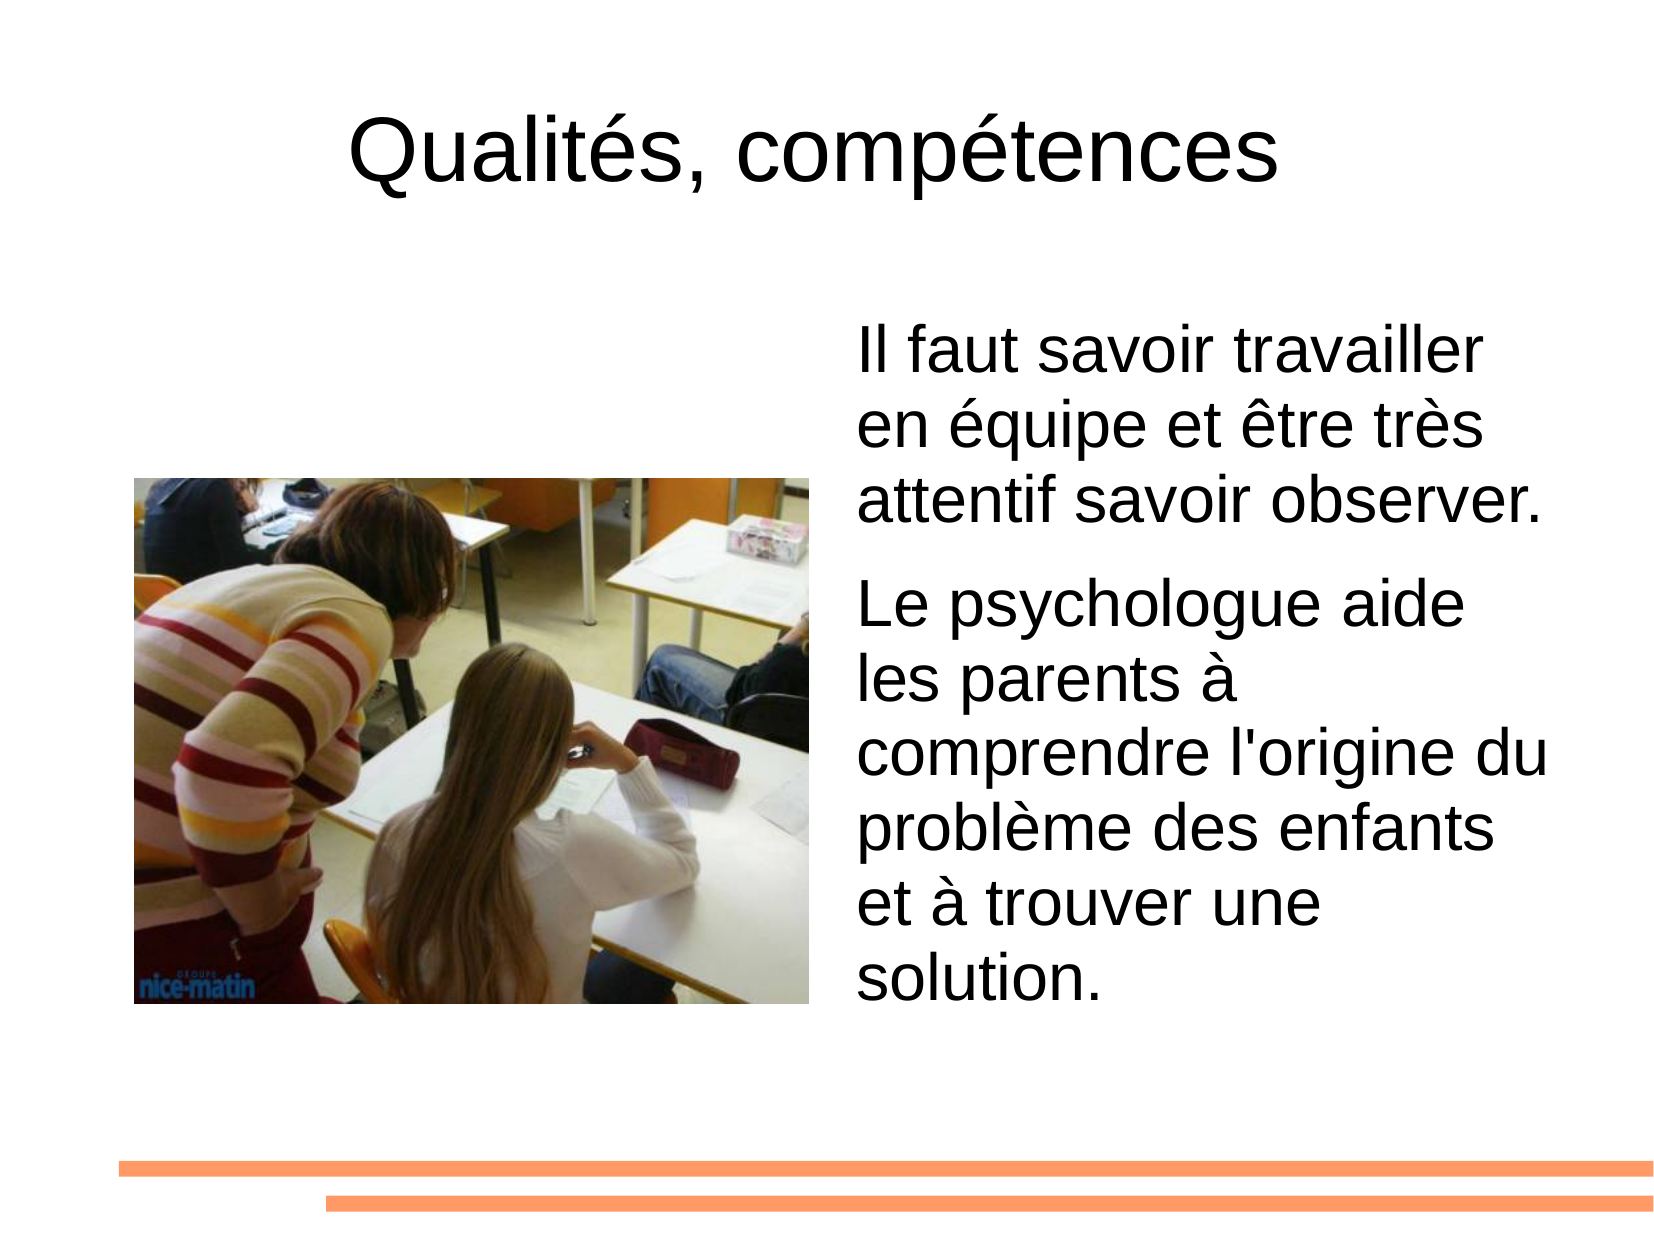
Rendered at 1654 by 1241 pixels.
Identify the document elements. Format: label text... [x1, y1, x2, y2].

picture [134, 478, 809, 1004]
title Qualités, compétences [121, 46, 1534, 254]
list Il faut savoir travailler en équipe et être très attentif savoir observer. Le psychologue aide les parents à comprendre l'origine du problème des enfants et à trouver une solution. [856, 312, 1559, 1123]
